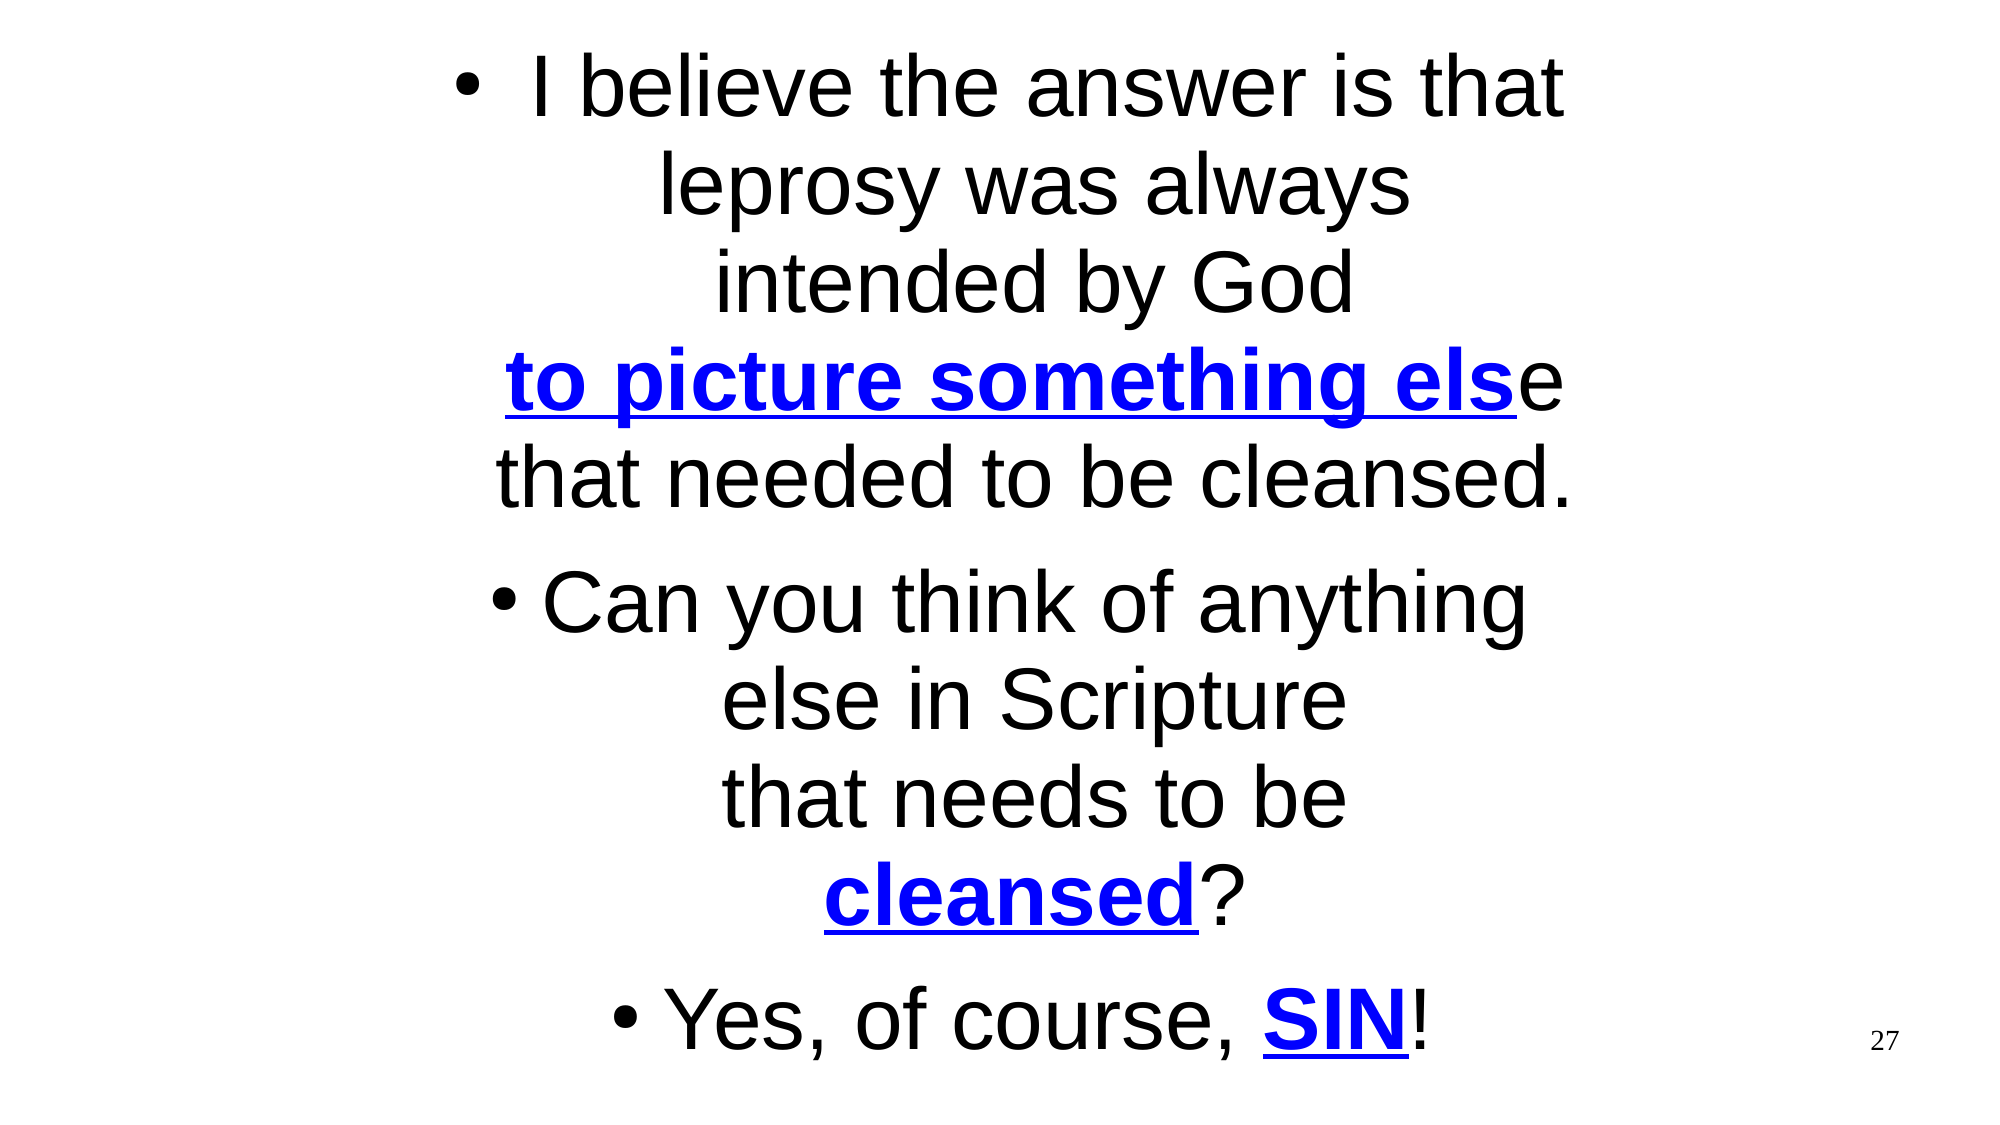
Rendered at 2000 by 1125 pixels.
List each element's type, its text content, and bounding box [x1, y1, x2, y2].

list I believe the answer is that leprosy was always intended by God to picture something else that needed to be cleansed. Can you think of anything else in Scripture that needs to be cleansed? Yes, of course, SIN! [37, 37, 1988, 1088]
